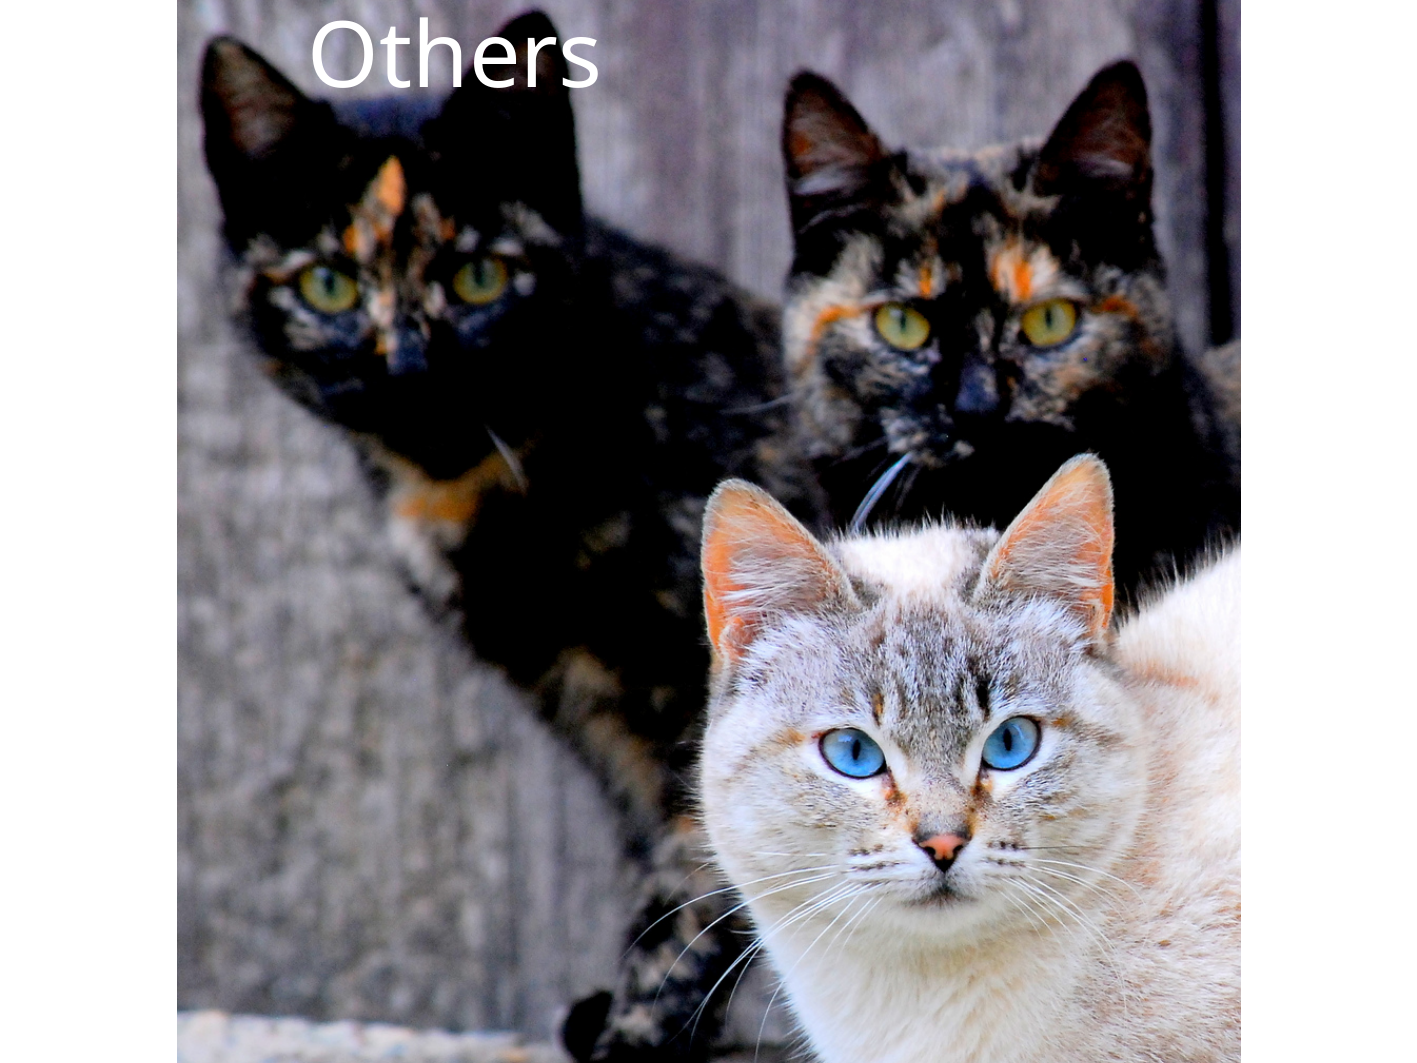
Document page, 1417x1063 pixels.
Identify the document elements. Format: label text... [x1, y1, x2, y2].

picture [177, 0, 1241, 1063]
text_box Others [182, 0, 728, 117]
